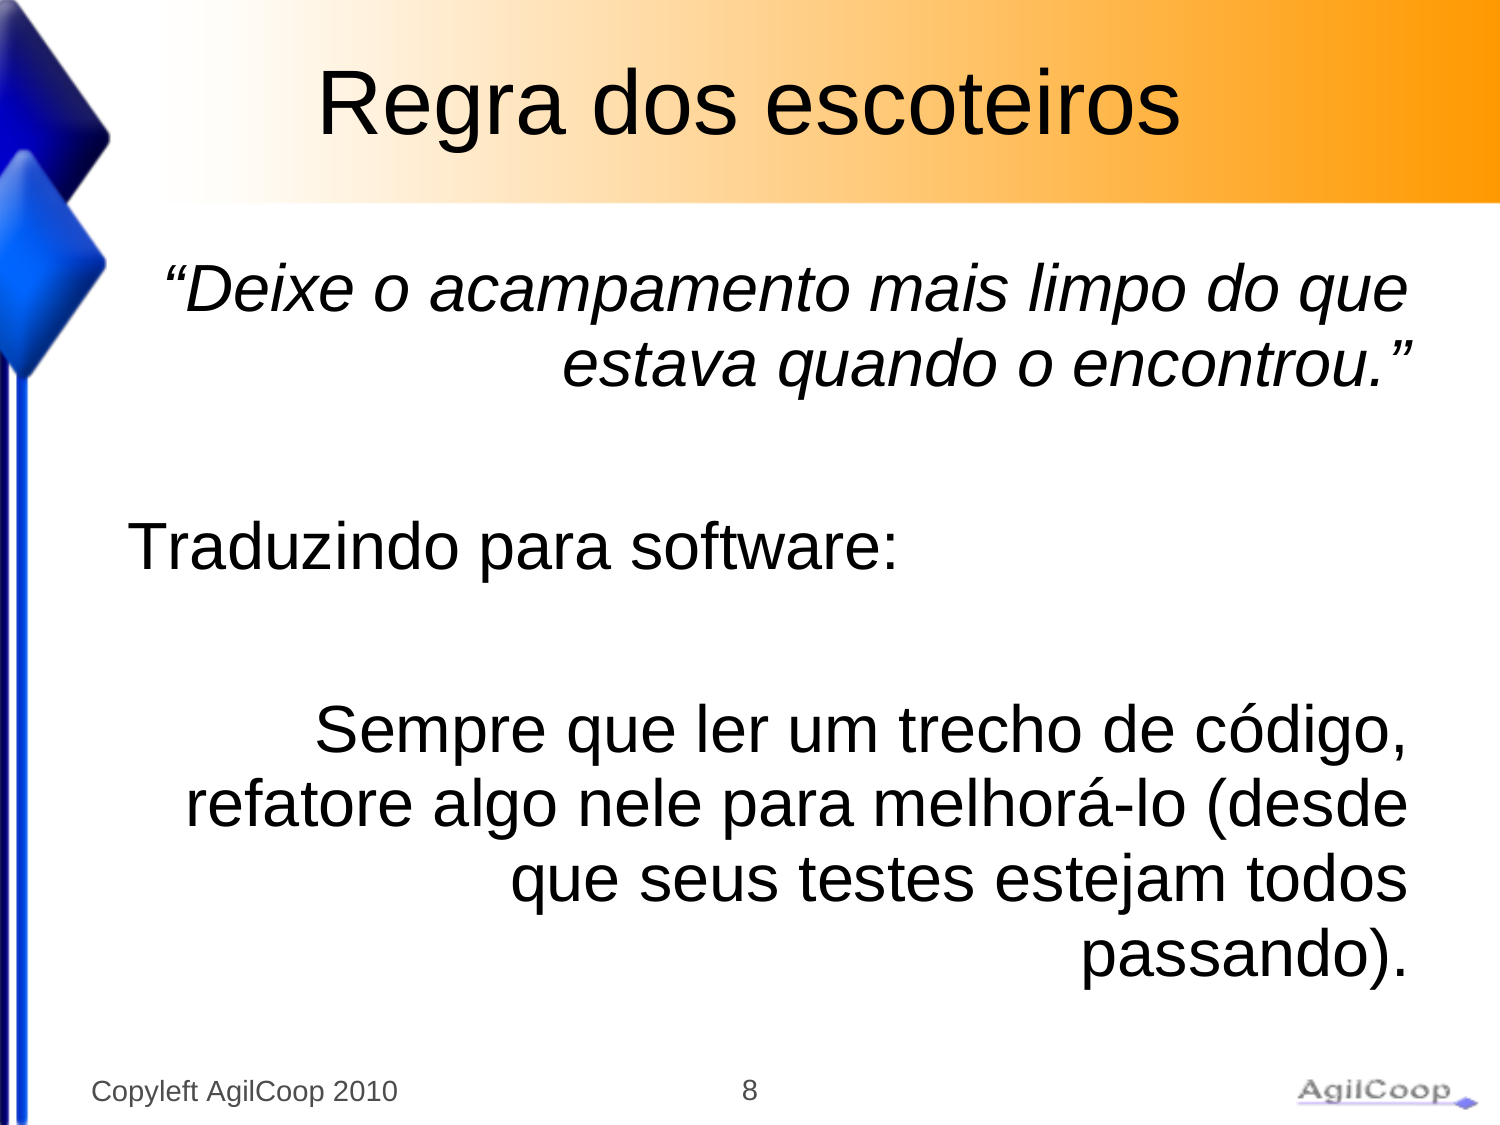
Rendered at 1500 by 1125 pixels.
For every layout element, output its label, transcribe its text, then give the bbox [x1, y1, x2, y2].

list “Deixe o acampamento mais limpo do que estava quando o encontrou.” Traduzindo para software: Sempre que ler um trecho de código, refatore algo nele para melhorá-lo (desde que seus testes estejam todos passando). [112, 243, 1426, 1017]
title Regra dos escoteiros [75, 8, 1426, 197]
picture [0, 0, 1500, 1125]
